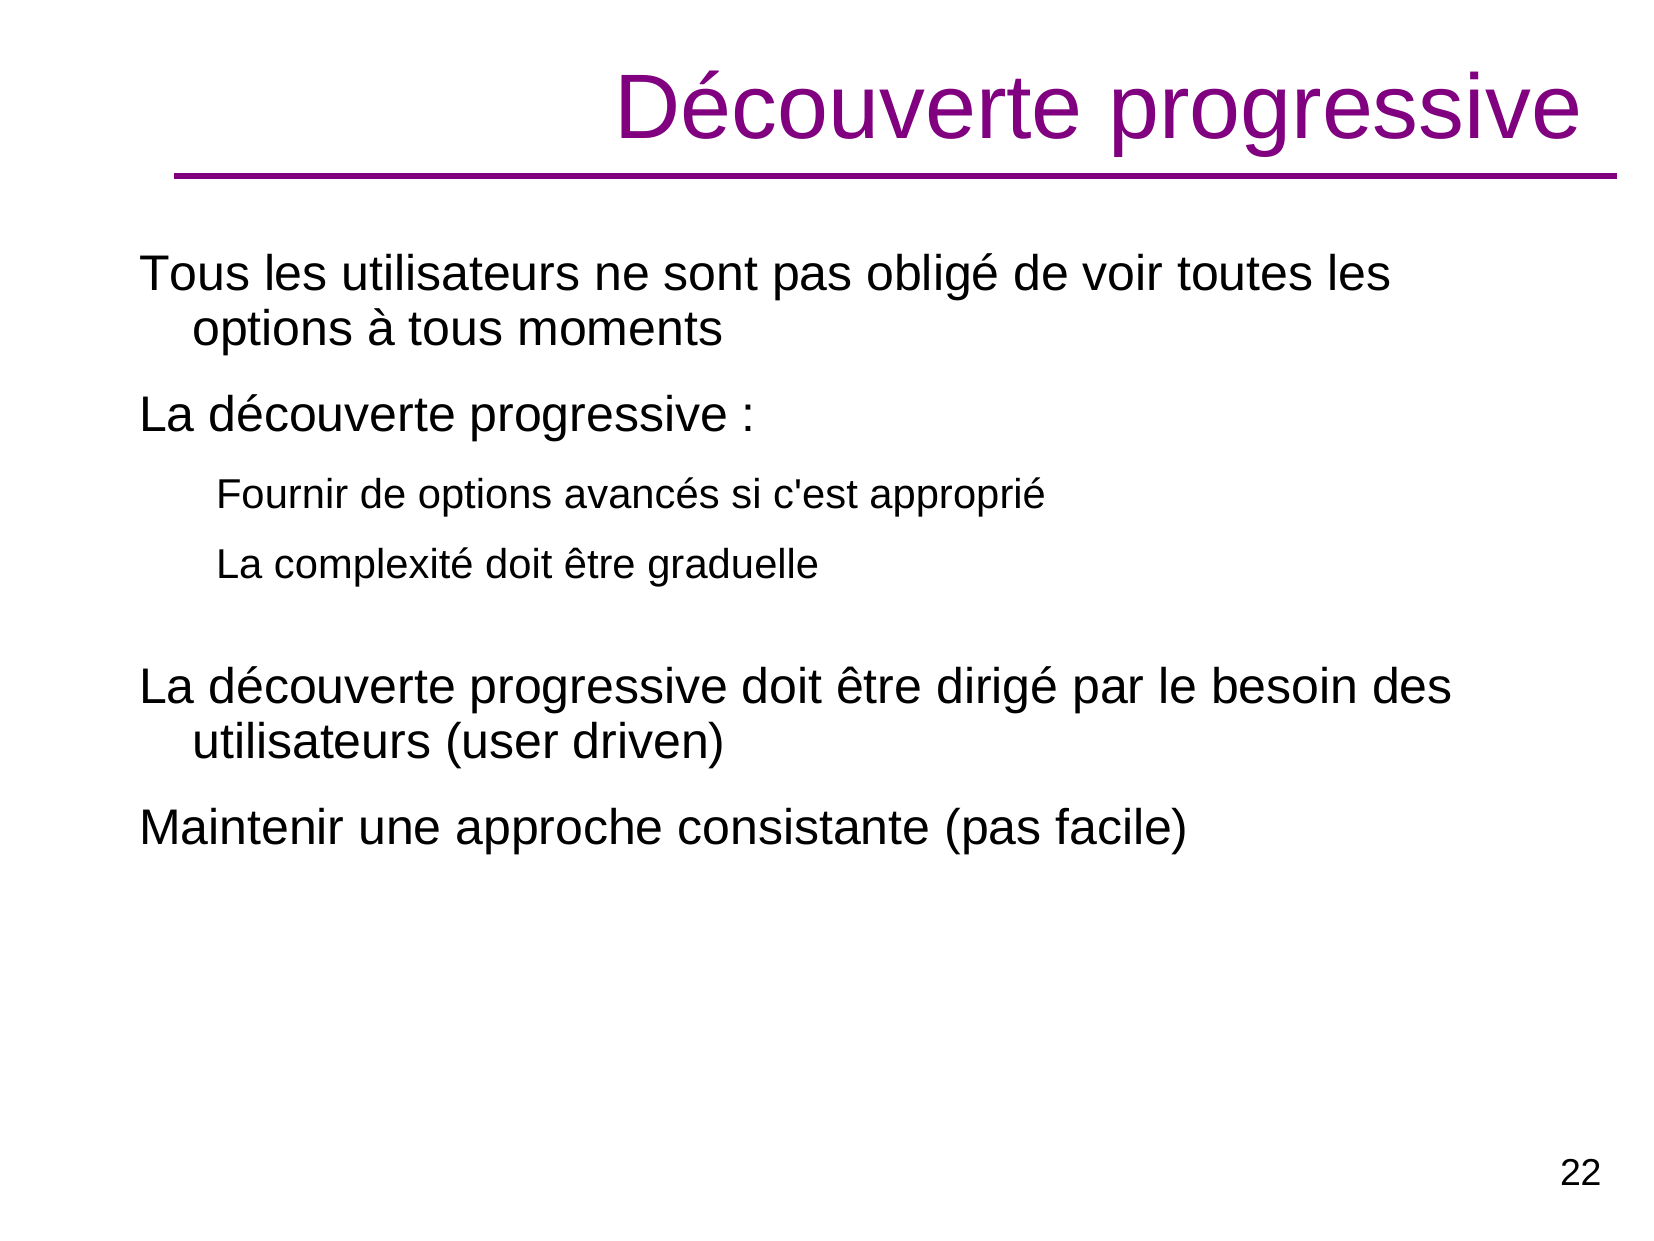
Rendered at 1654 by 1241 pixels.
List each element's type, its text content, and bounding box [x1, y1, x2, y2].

list Tous les utilisateurs ne sont pas obligé de voir toutes les options à tous moments La découverte progressive : Fournir de options avancés si c'est approprié La complexité doit être graduelle La découverte progressive doit être dirigé par le besoin des utilisateurs (user driven) Maintenir une approche consistante (pas facile) [121, 244, 1534, 1162]
title Découverte progressive [84, 39, 1584, 176]
